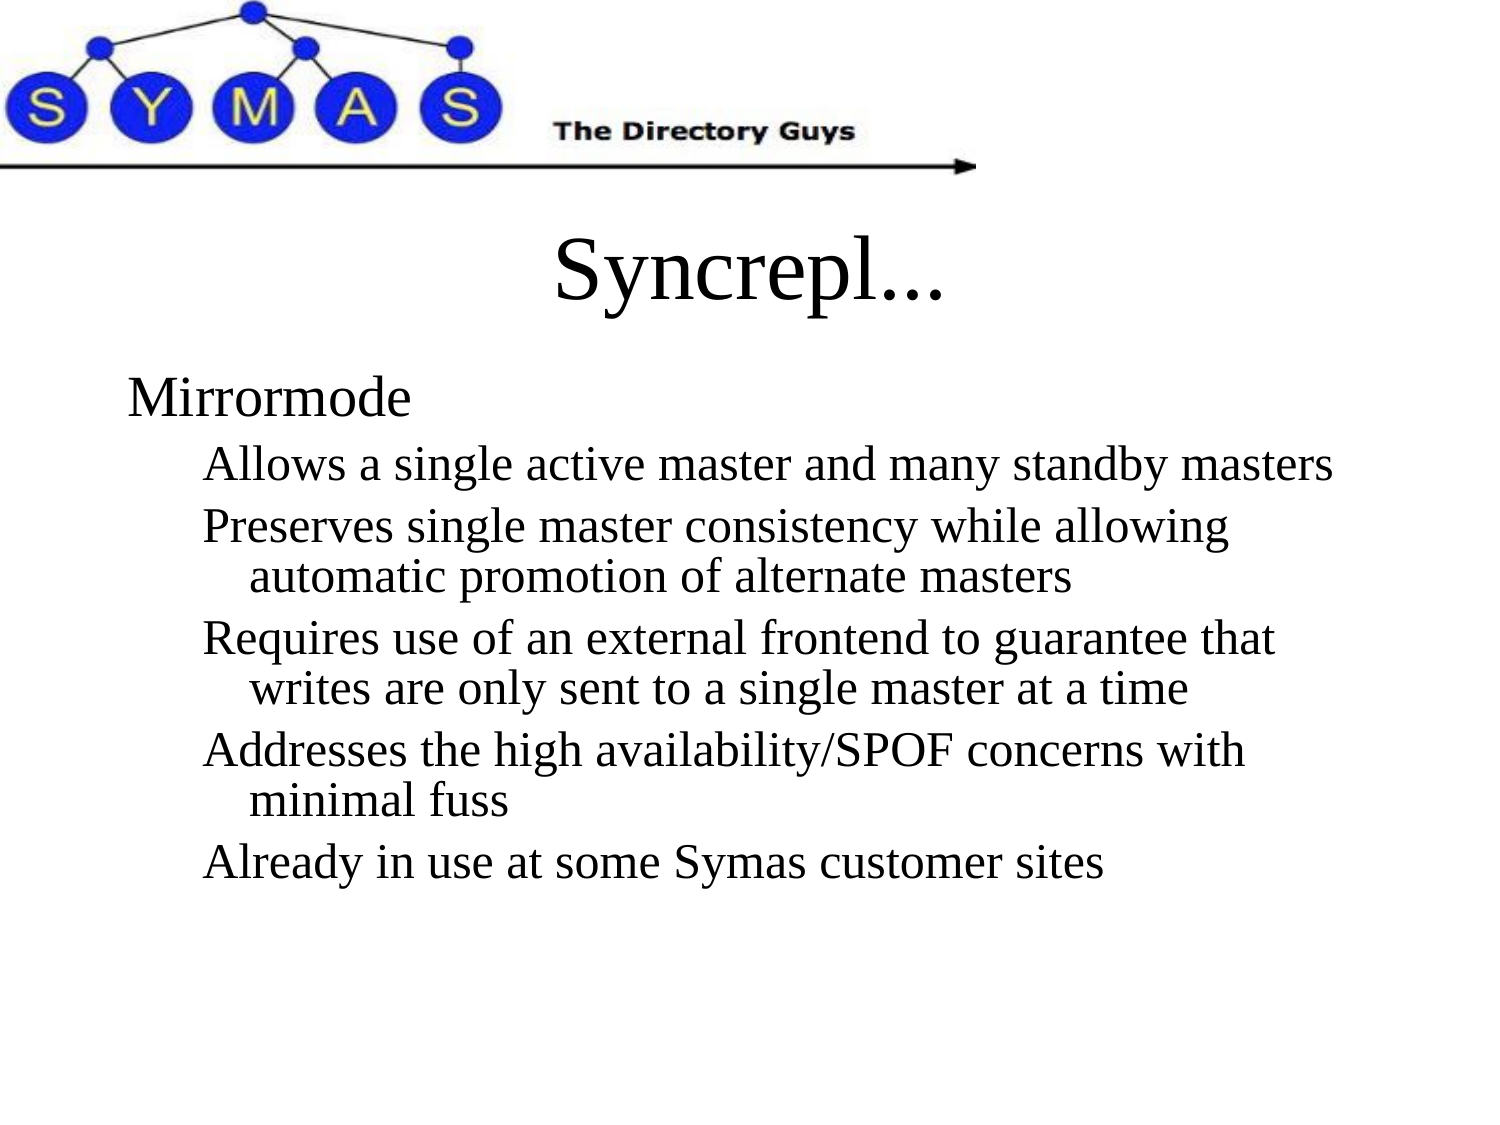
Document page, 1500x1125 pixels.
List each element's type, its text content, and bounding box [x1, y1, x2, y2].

title Syncrepl... [112, 187, 1388, 351]
picture [0, 0, 976, 188]
list Mirrormode Allows a single active master and many standby masters Preserves single master consistency while allowing automatic promotion of alternate masters Requires use of an external frontend to guarantee that writes are only sent to a single master at a time Addresses the high availability/SPOF concerns with minimal fuss Already in use at some Symas customer sites [112, 362, 1388, 1038]
